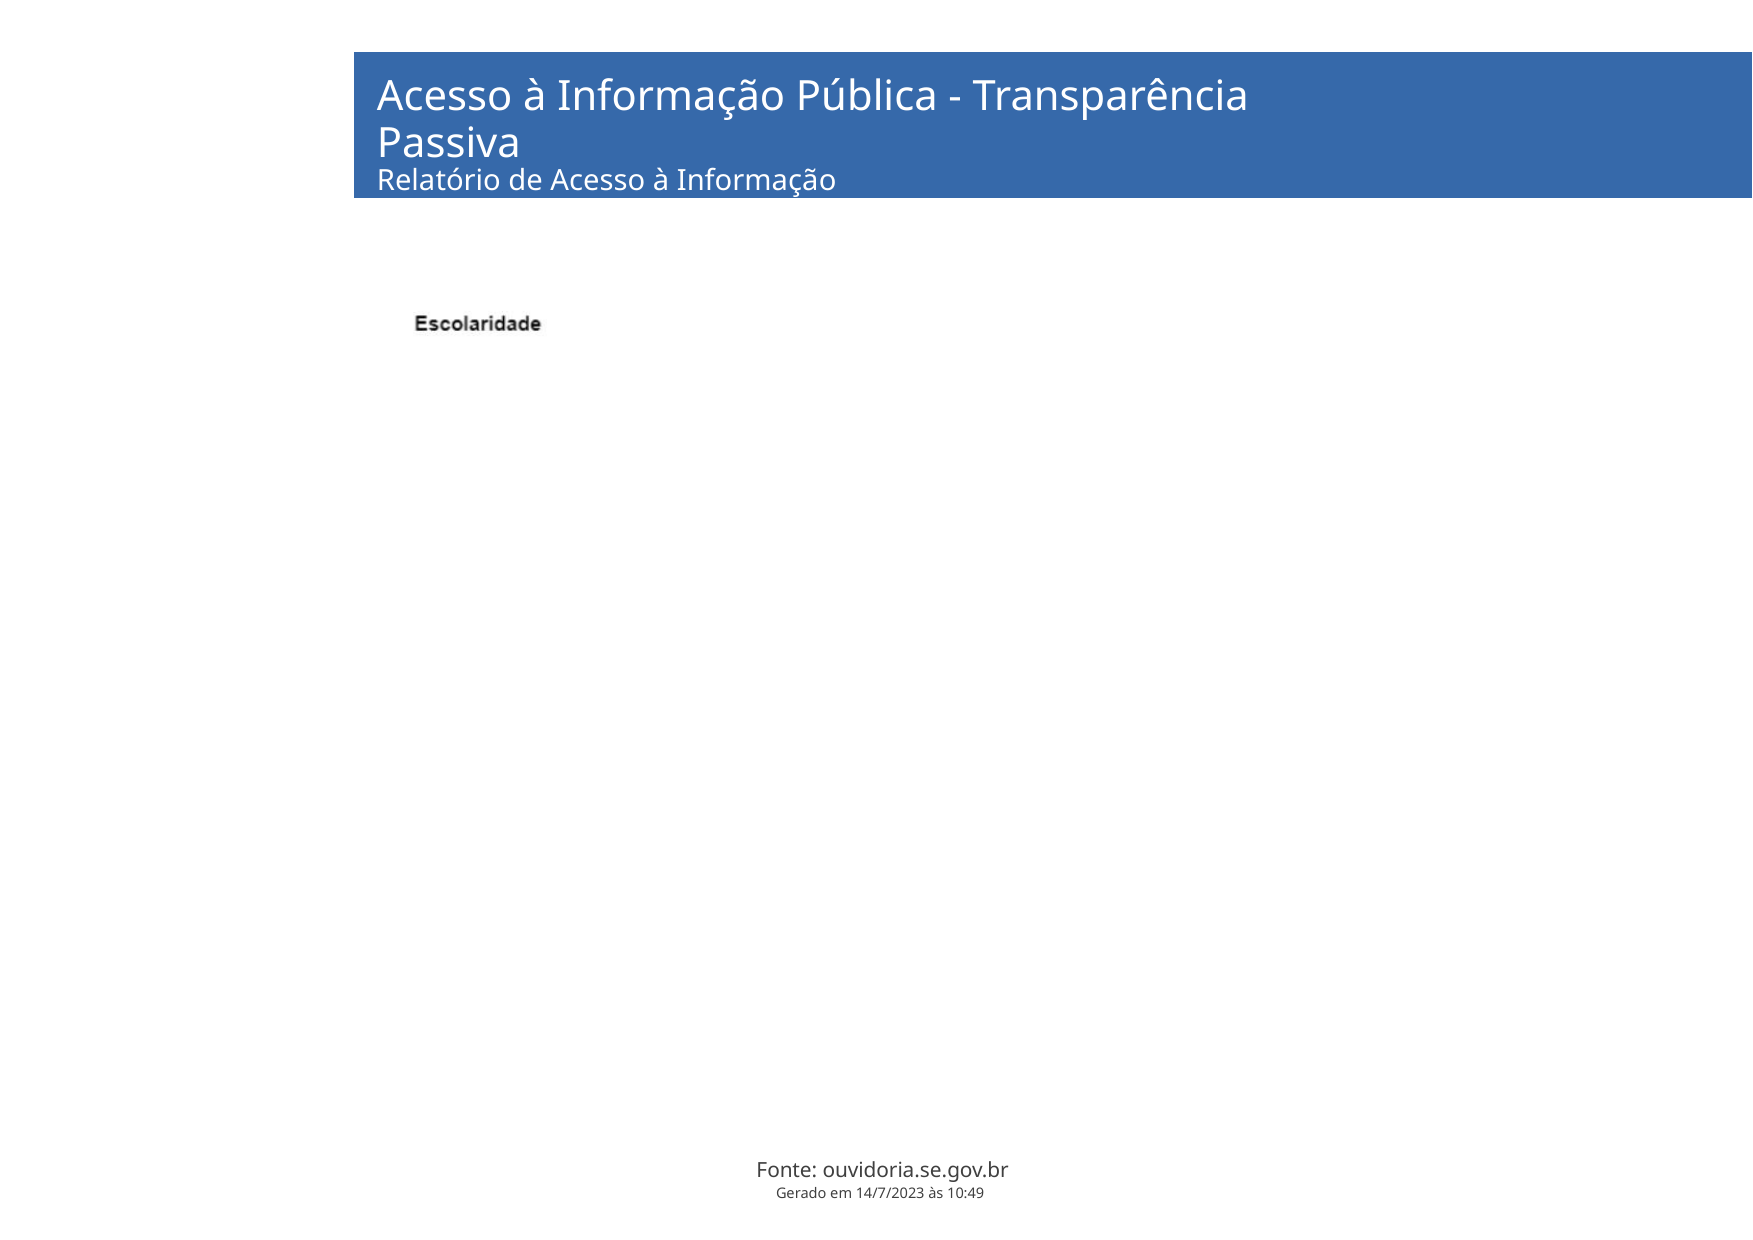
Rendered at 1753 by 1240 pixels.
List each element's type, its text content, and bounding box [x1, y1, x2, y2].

text_box Acesso à Informação Pública - Transparência Passiva Relatório de Acesso à Informação EMSETURJunho a Junho de 2023 [376, 72, 1403, 228]
text_box [155, 211, 1599, 1028]
text_box Fonte: ouvidoria.se.gov.br Gerado em 14/7/2023 às 10:49 [756, 1158, 1023, 1202]
text_box [354, 52, 1752, 198]
